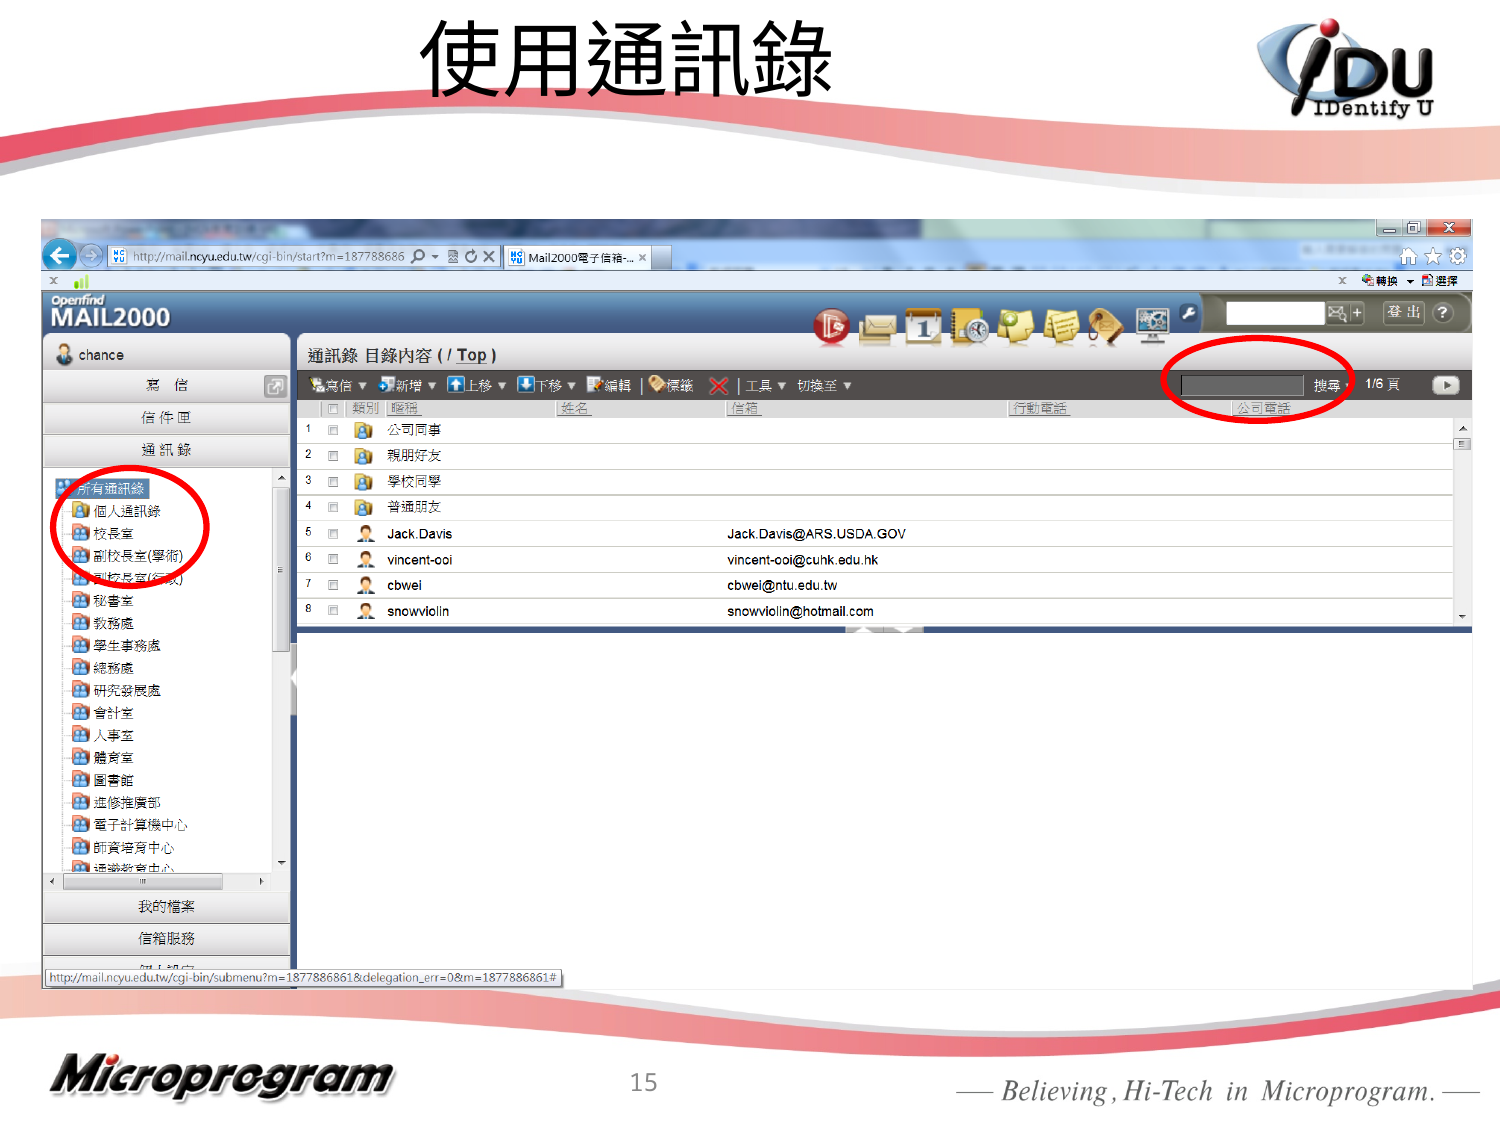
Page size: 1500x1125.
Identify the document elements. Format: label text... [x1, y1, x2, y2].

text_box [468, 1053, 819, 1114]
picture [41, 220, 1473, 990]
title 使用通訊錄 [29, 0, 1225, 106]
